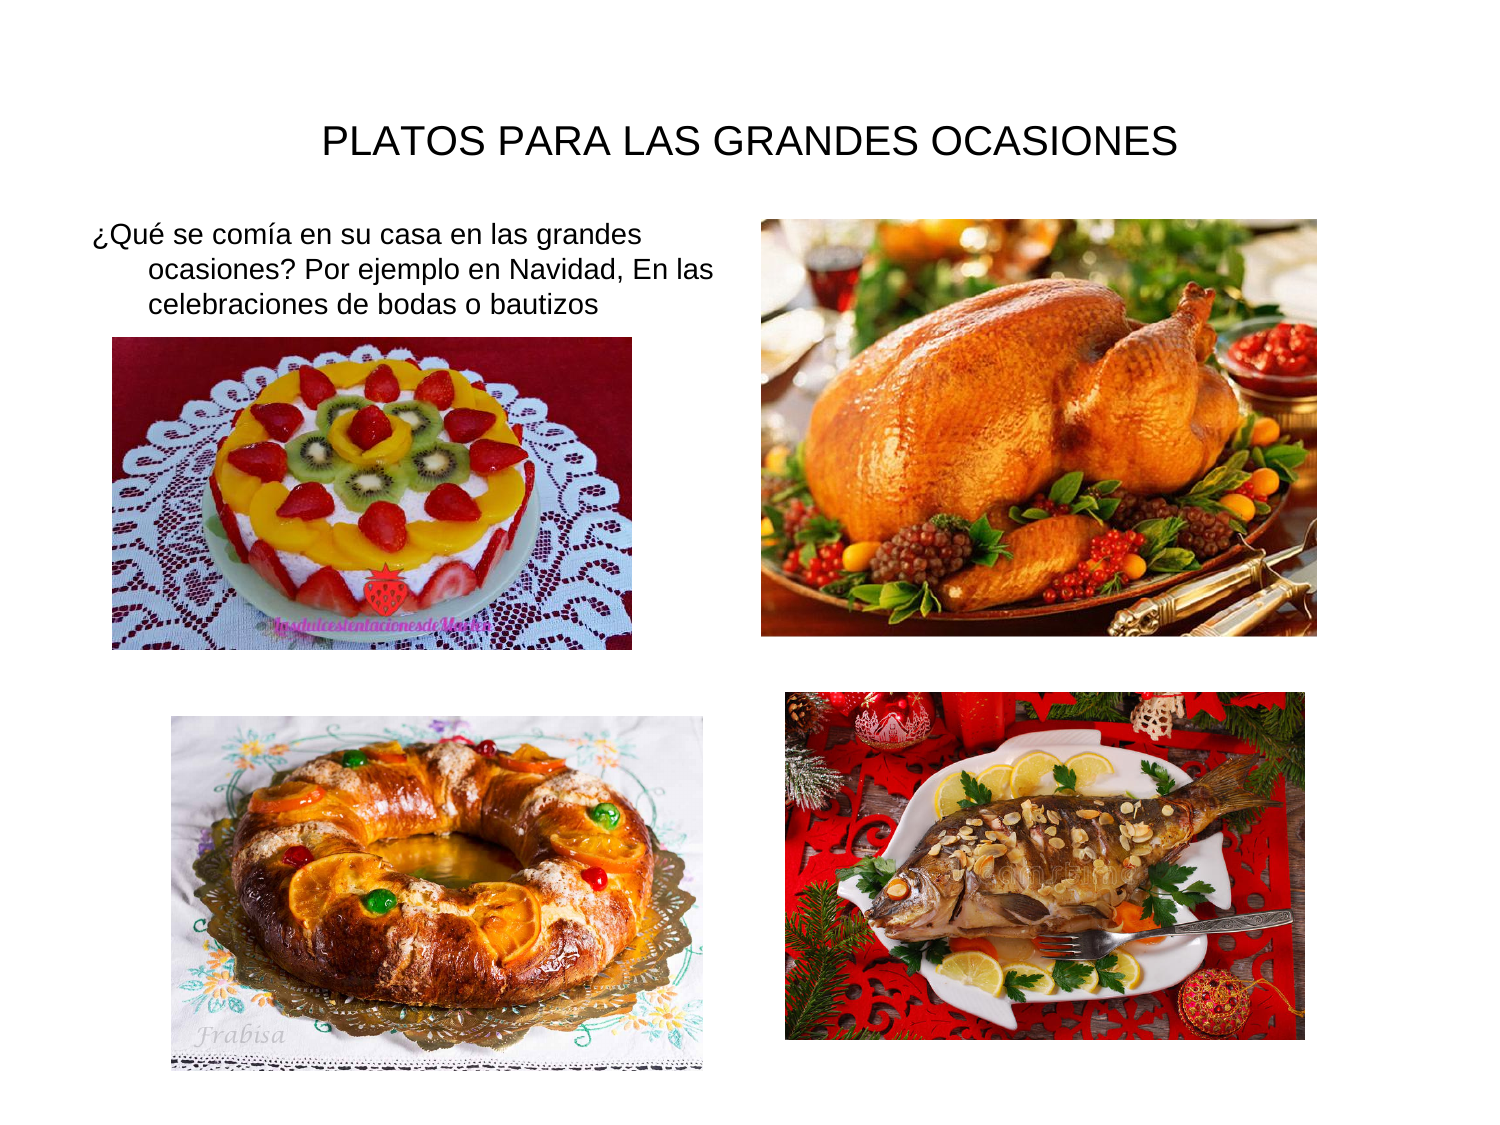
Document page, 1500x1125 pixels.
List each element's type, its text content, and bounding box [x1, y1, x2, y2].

picture [761, 219, 1317, 637]
picture [112, 337, 632, 650]
picture [785, 692, 1305, 1040]
title PLATOS PARA LAS GRANDES OCASIONES [75, 45, 1426, 233]
list ¿Qué se comía en su casa en las grandes ocasiones? Por ejemplo en Navidad, En las celebraciones de bodas o bautizos [76, 208, 740, 951]
picture [171, 716, 703, 1071]
